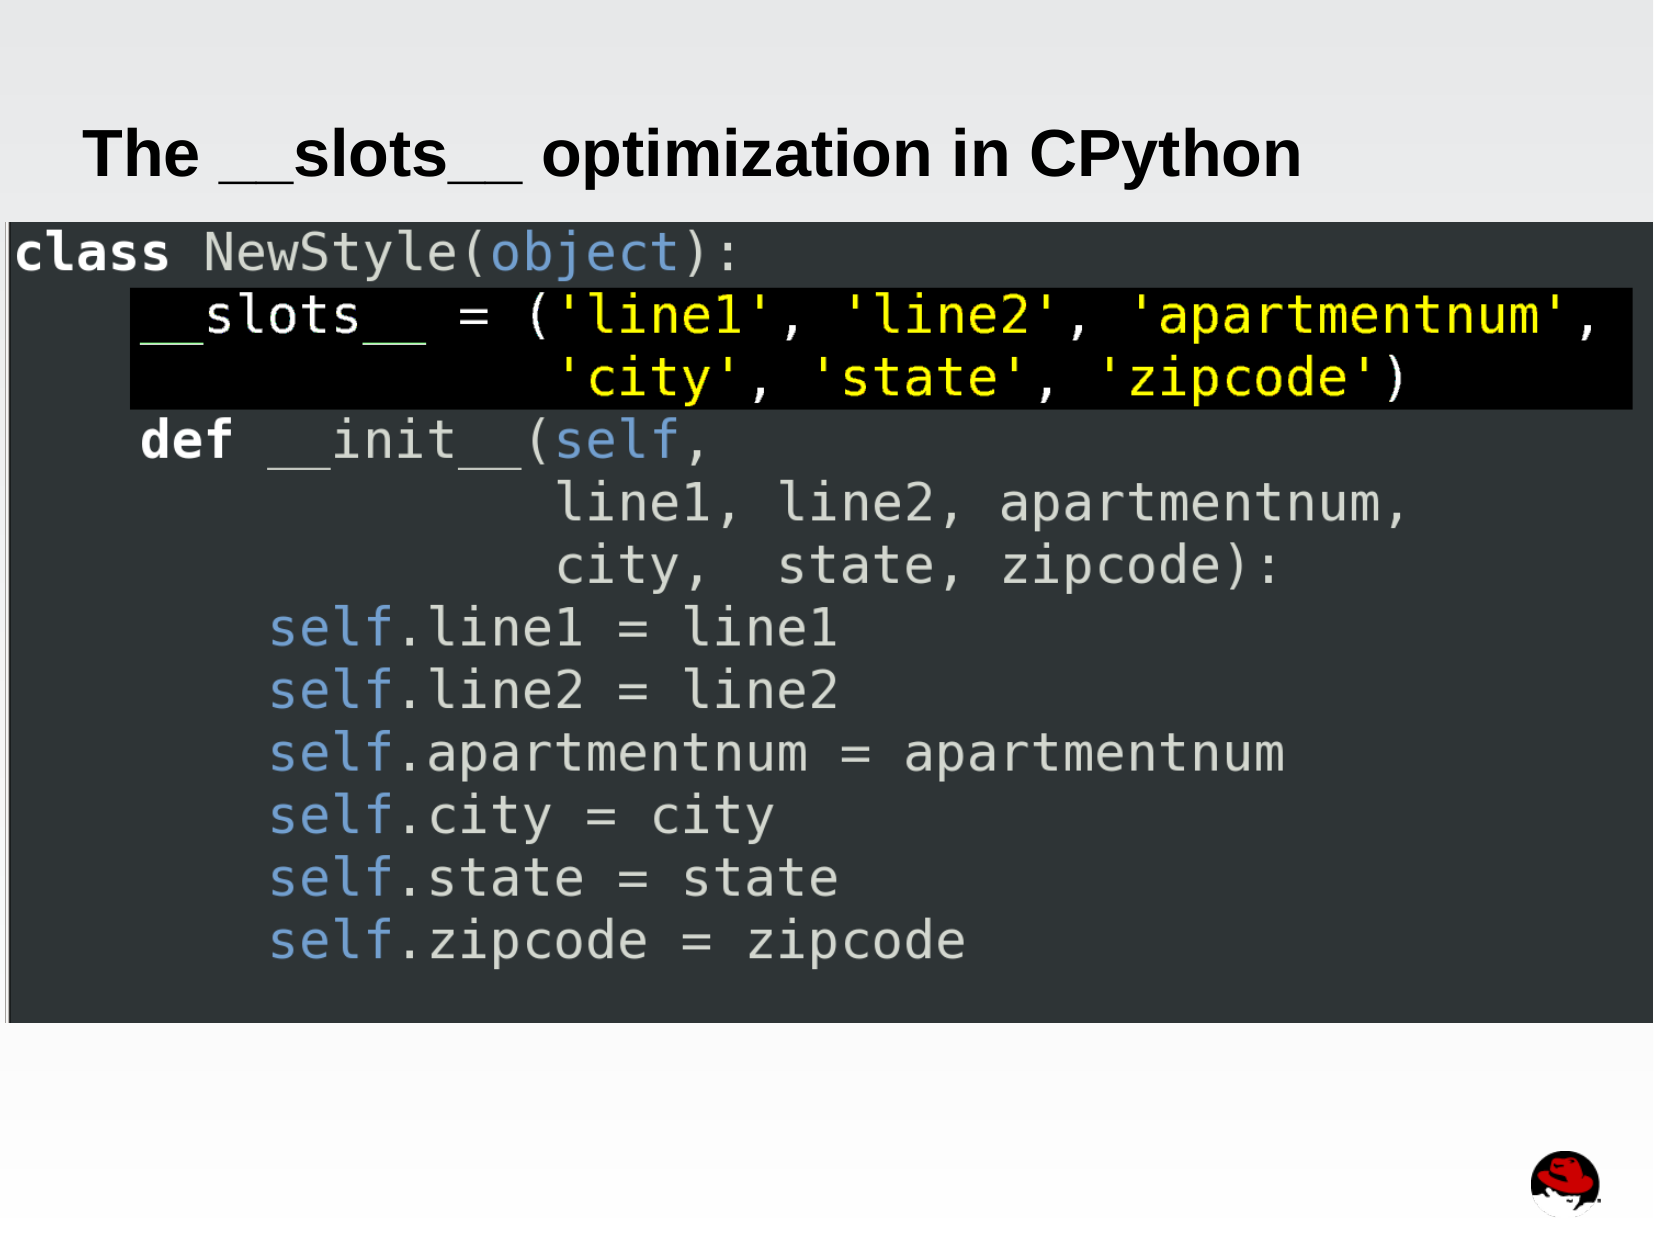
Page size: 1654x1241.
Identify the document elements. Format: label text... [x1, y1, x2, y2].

picture [0, 0, 1654, 1241]
title The __slots__ optimization in CPython [82, 56, 1571, 222]
